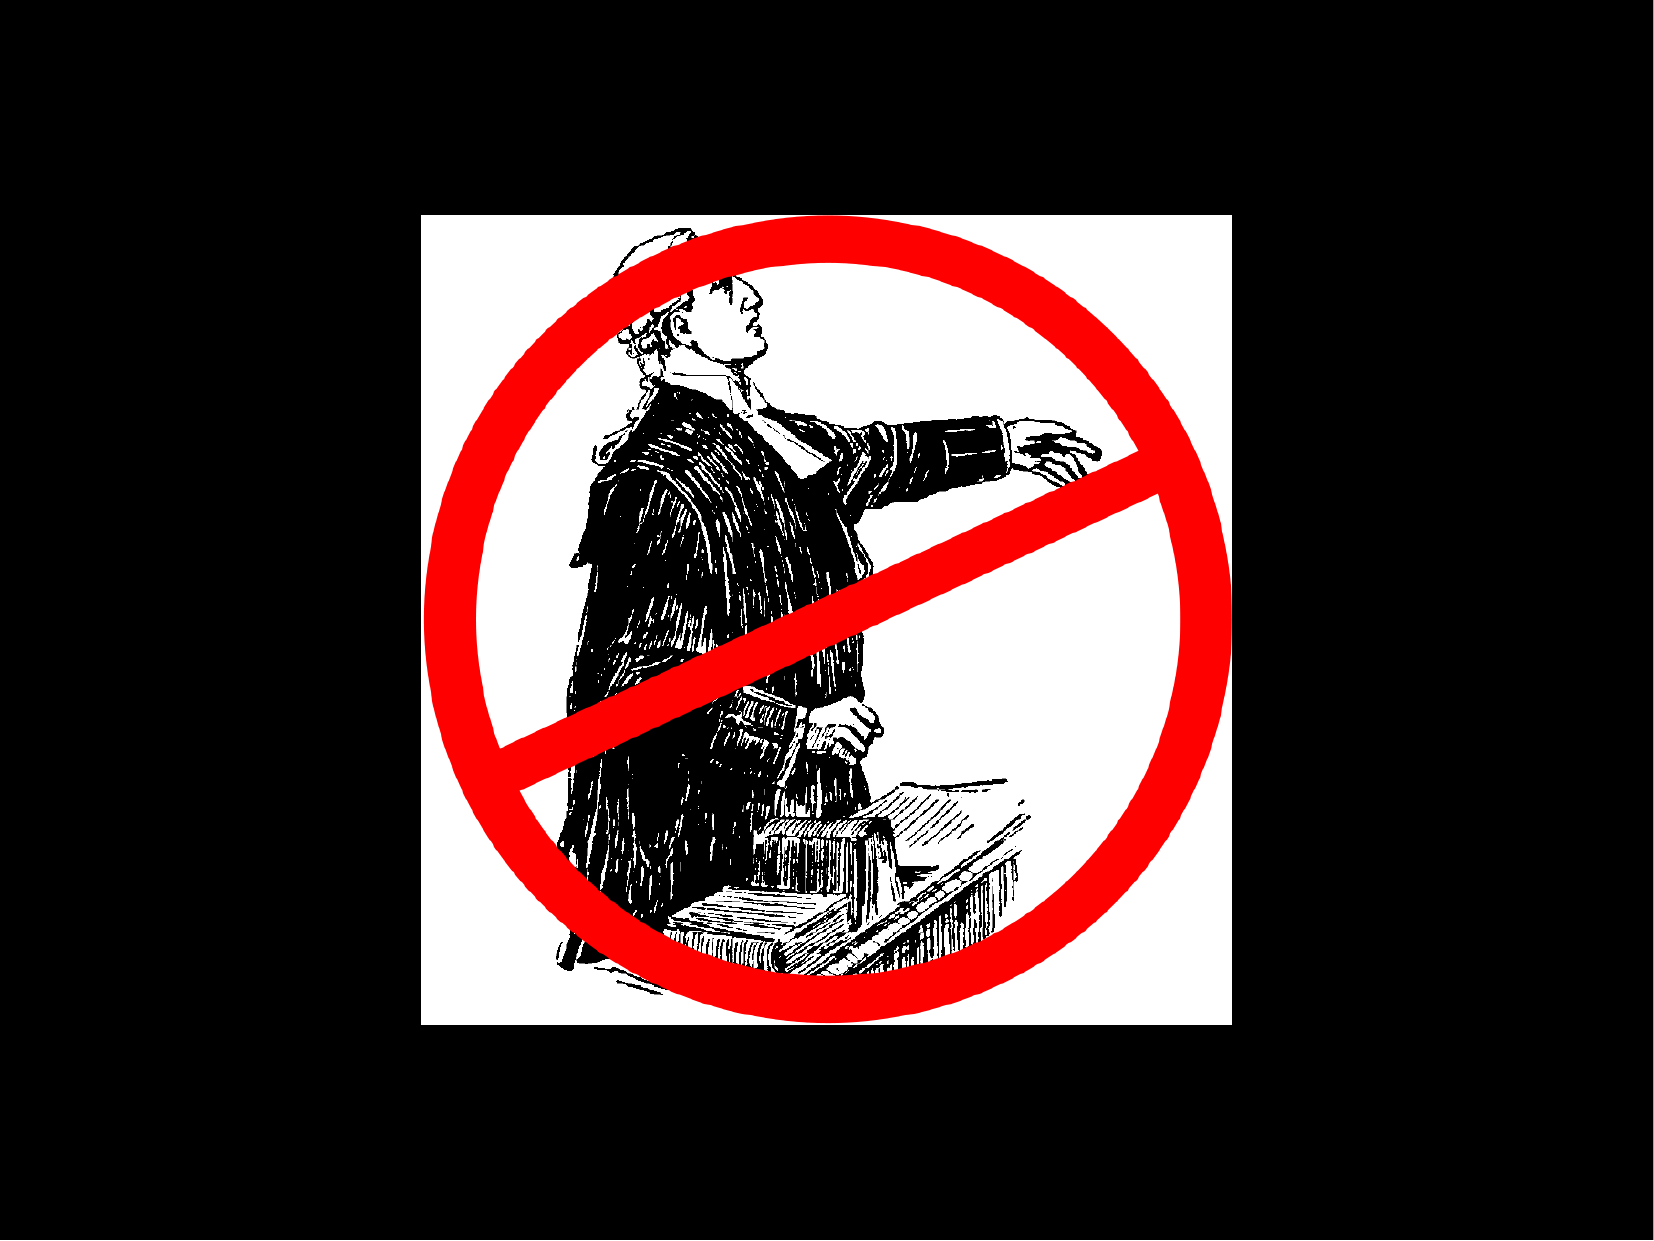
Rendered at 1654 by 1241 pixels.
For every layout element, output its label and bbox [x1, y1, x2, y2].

picture [421, 215, 1232, 1026]
